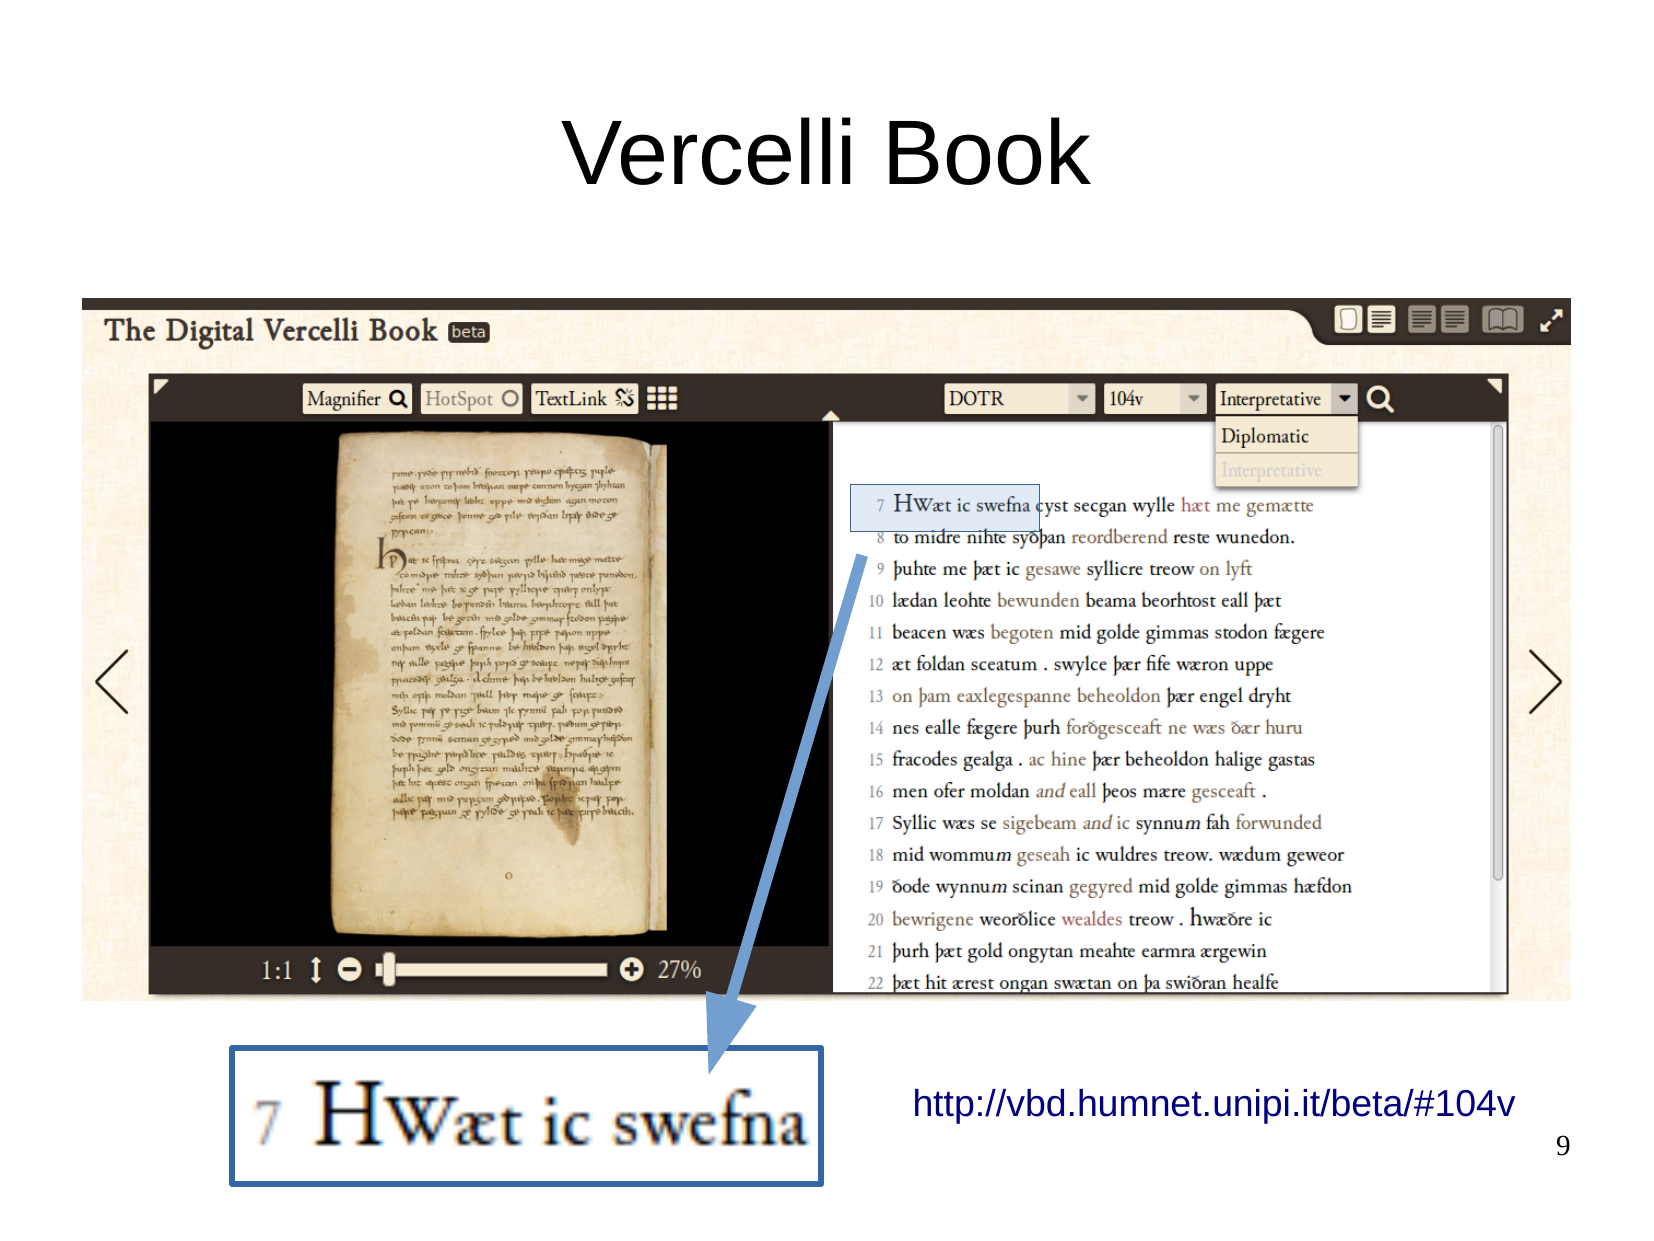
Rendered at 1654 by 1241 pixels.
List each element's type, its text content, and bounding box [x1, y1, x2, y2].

text_box [850, 484, 1040, 532]
text_box http://vbd.humnet.unipi.it/beta/#104v [897, 1074, 1548, 1151]
title Vercelli Book [82, 49, 1571, 257]
picture [235, 1051, 819, 1182]
picture [82, 298, 1571, 1001]
